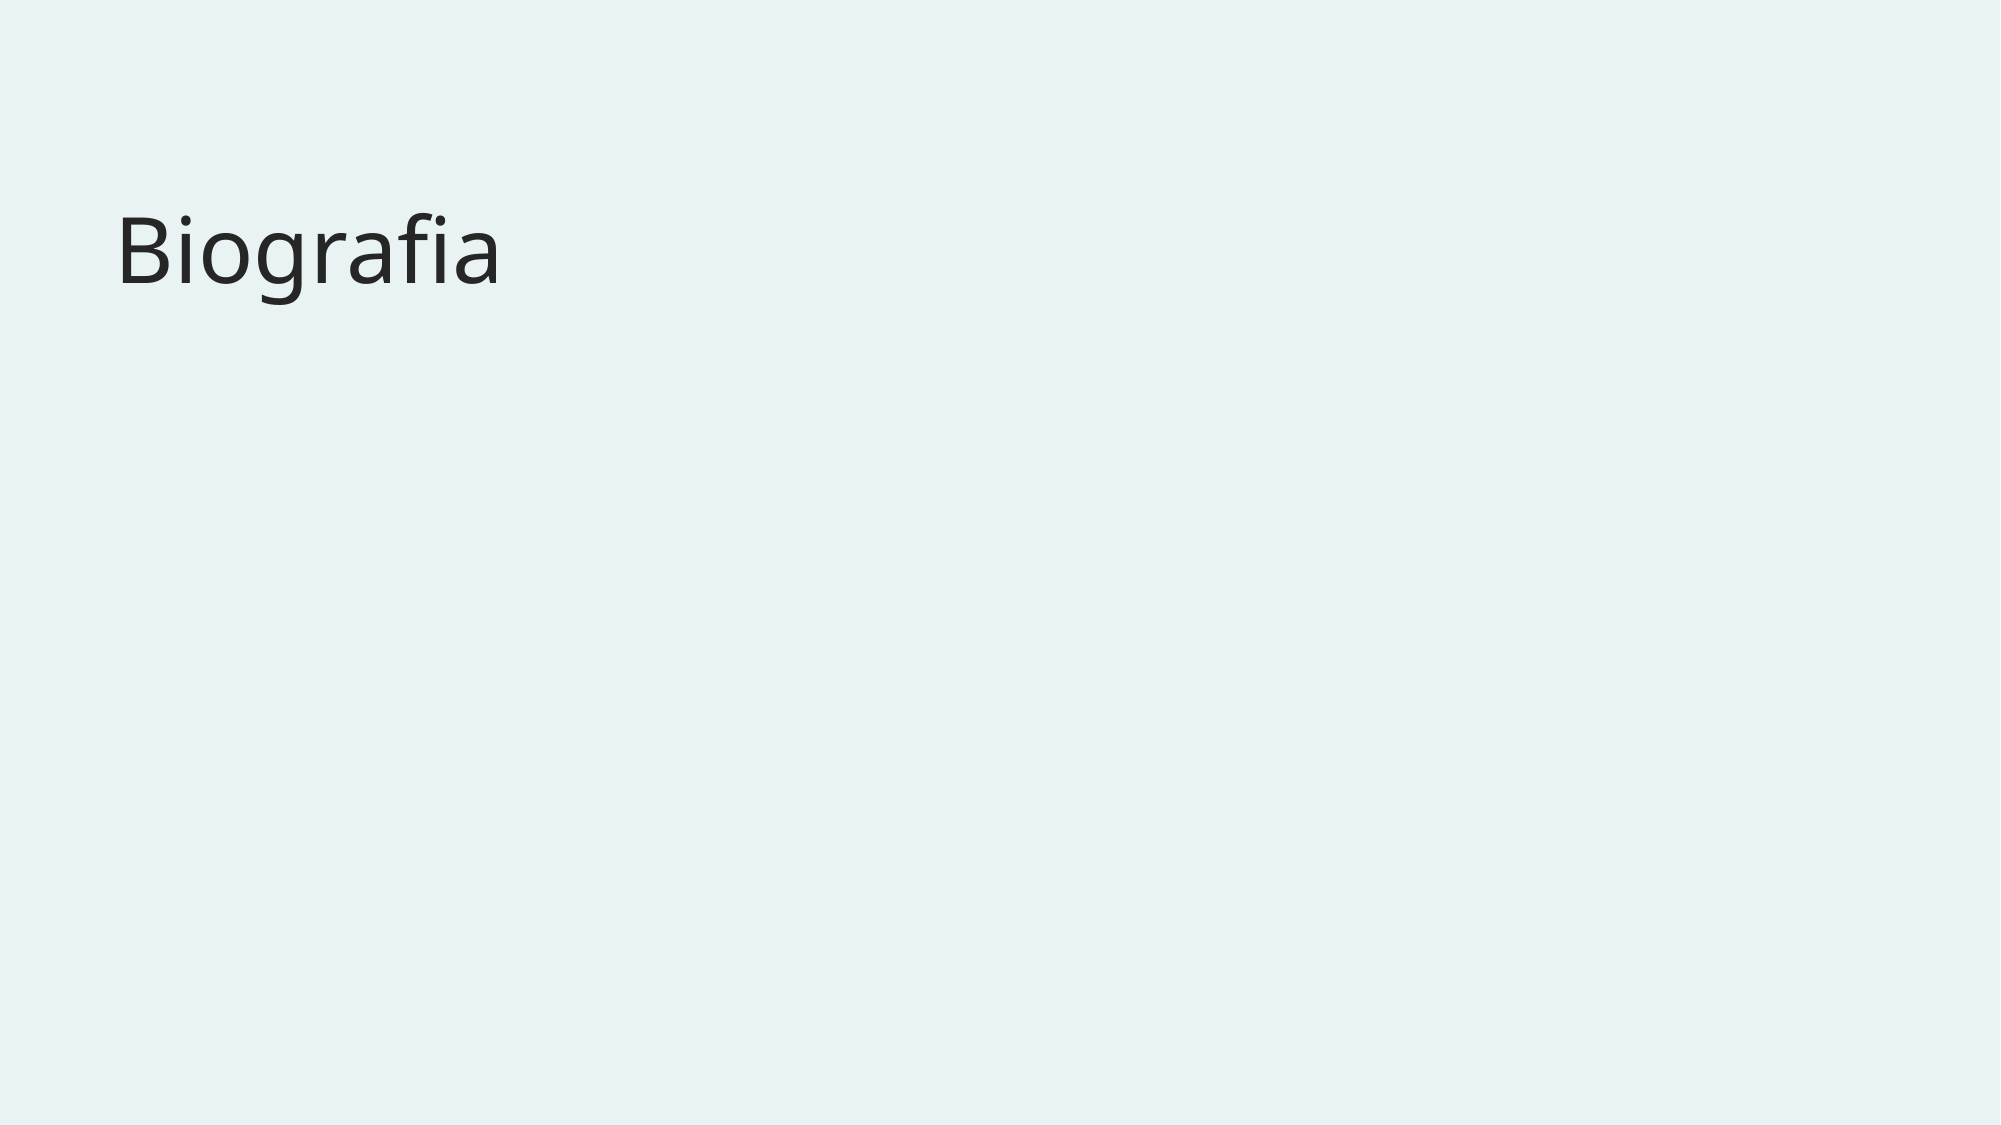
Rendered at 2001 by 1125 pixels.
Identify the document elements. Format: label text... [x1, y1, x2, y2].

title Biografia [99, 91, 1900, 309]
